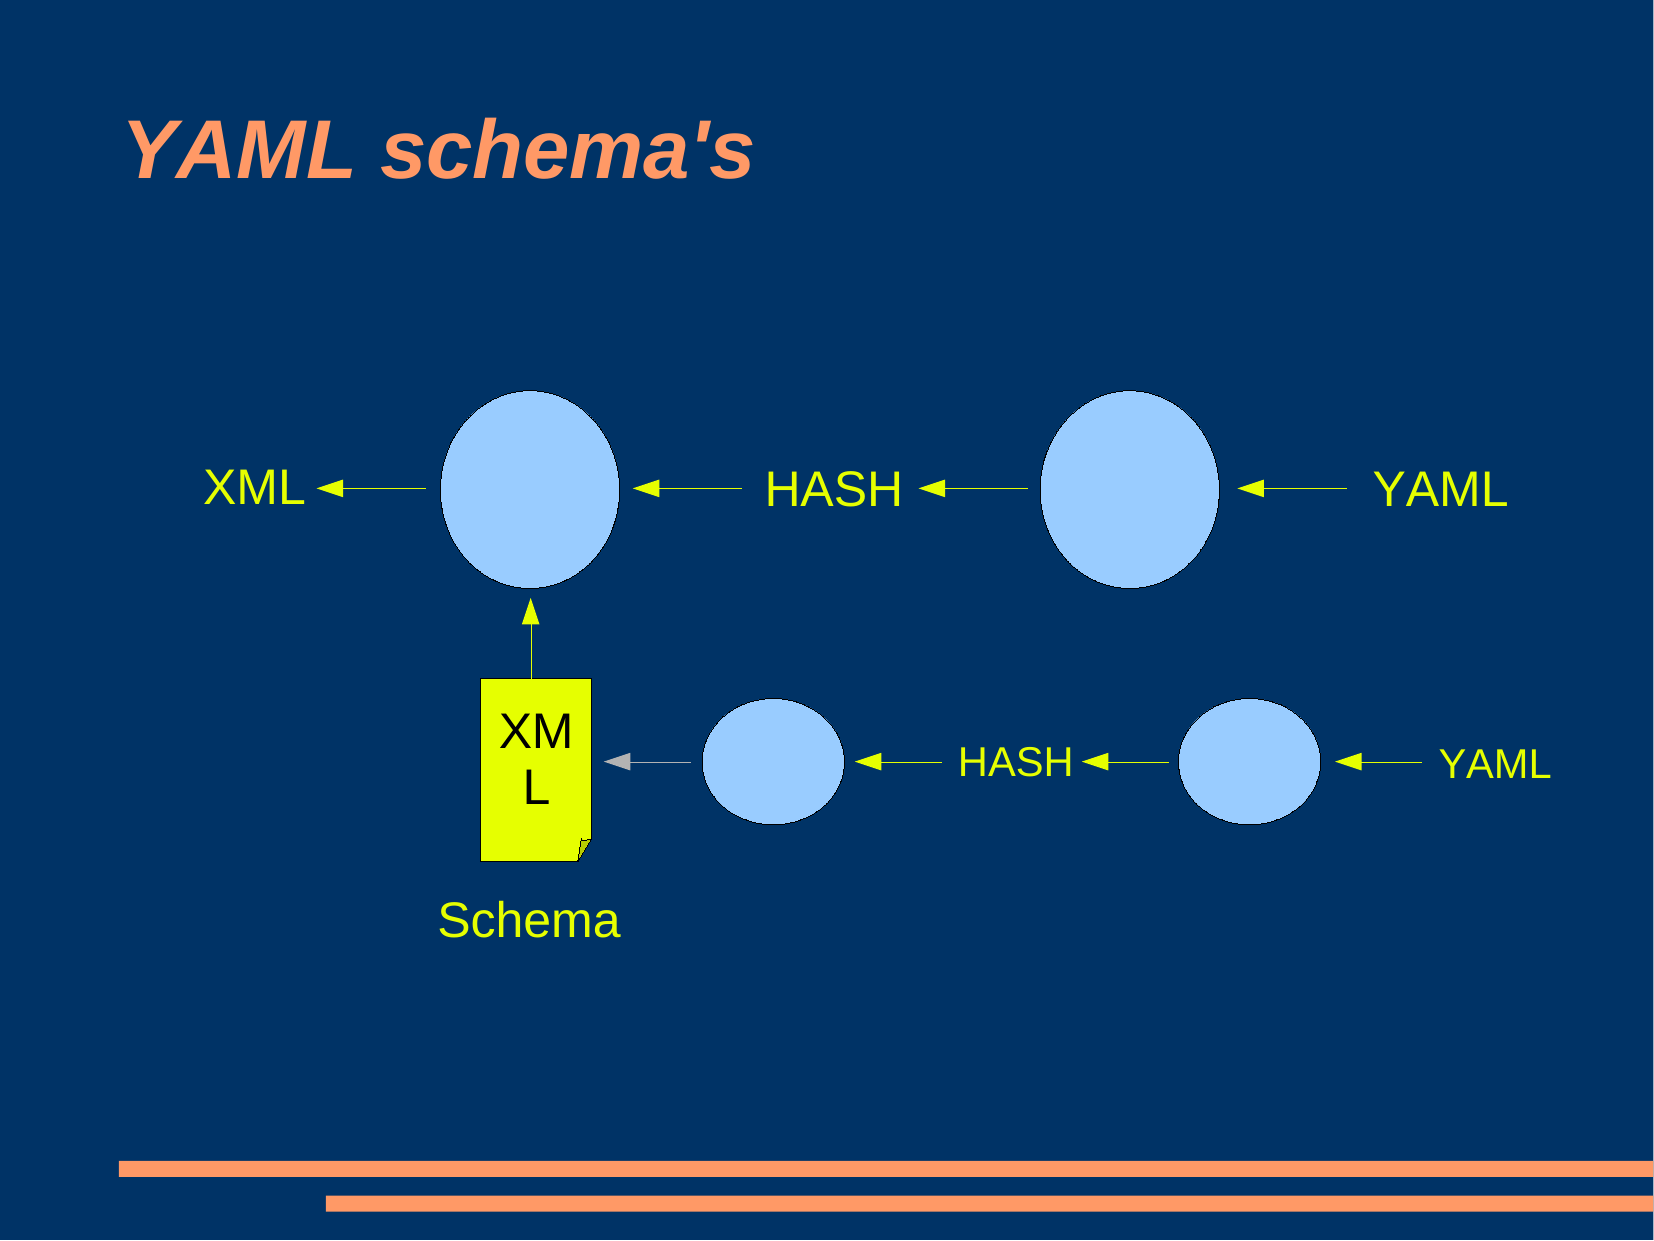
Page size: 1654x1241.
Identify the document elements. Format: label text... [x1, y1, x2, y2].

text_box XML [188, 452, 321, 523]
text_box HASH [943, 730, 1089, 793]
text_box YAML [1357, 454, 1524, 525]
text_box Schema [422, 884, 637, 956]
text_box [702, 698, 845, 825]
text_box HASH [749, 454, 919, 525]
text_box XML [480, 678, 592, 862]
text_box [1178, 698, 1321, 825]
text_box [1040, 390, 1220, 589]
title YAML schema's [121, 46, 1534, 254]
text_box YAML [1423, 733, 1590, 795]
text_box [440, 390, 620, 589]
